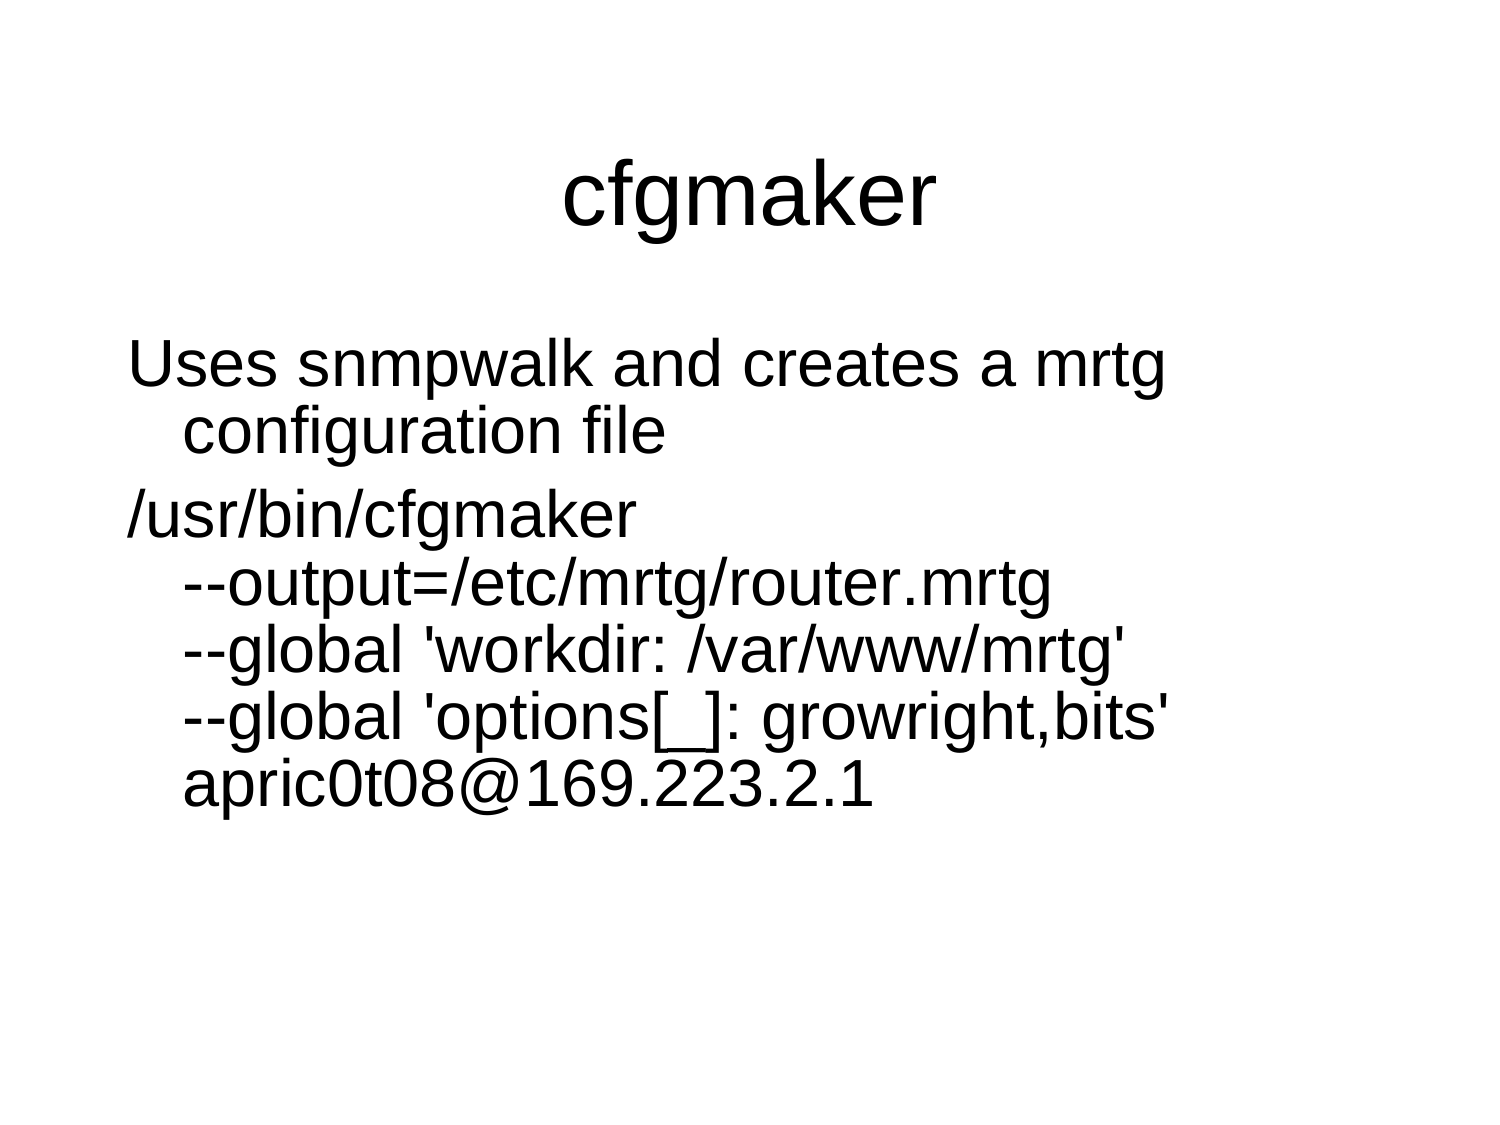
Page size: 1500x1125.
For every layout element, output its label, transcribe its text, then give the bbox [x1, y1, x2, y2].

title cfgmaker [112, 99, 1388, 288]
list Uses snmpwalk and creates a mrtg configuration file /usr/bin/cfgmaker --output=/etc/mrtg/router.mrtg --global 'workdir: /var/www/mrtg' --global 'options[_]: growright,bits' apric0t08@169.223.2.1 [112, 324, 1388, 1001]
